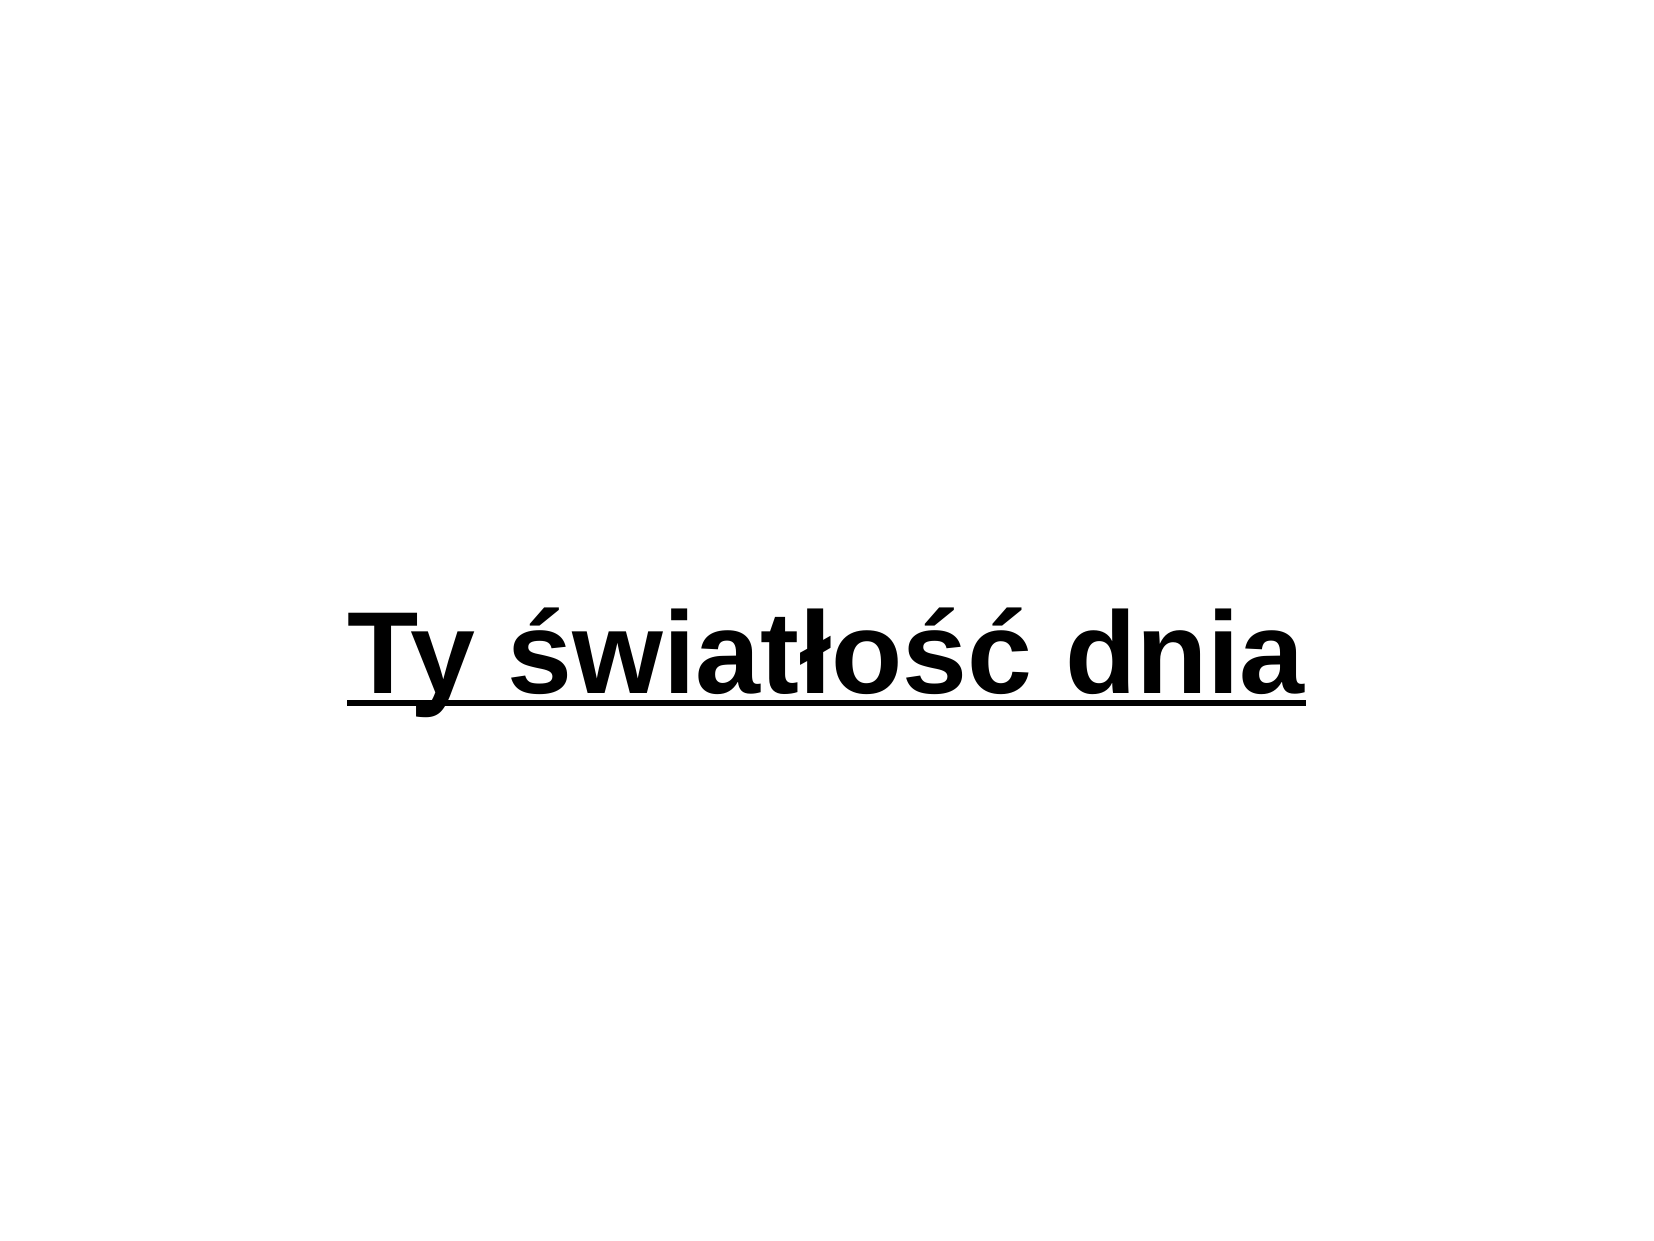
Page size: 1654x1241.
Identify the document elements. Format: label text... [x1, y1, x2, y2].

subtitle Ty światłość dnia [0, 0, 1654, 1241]
